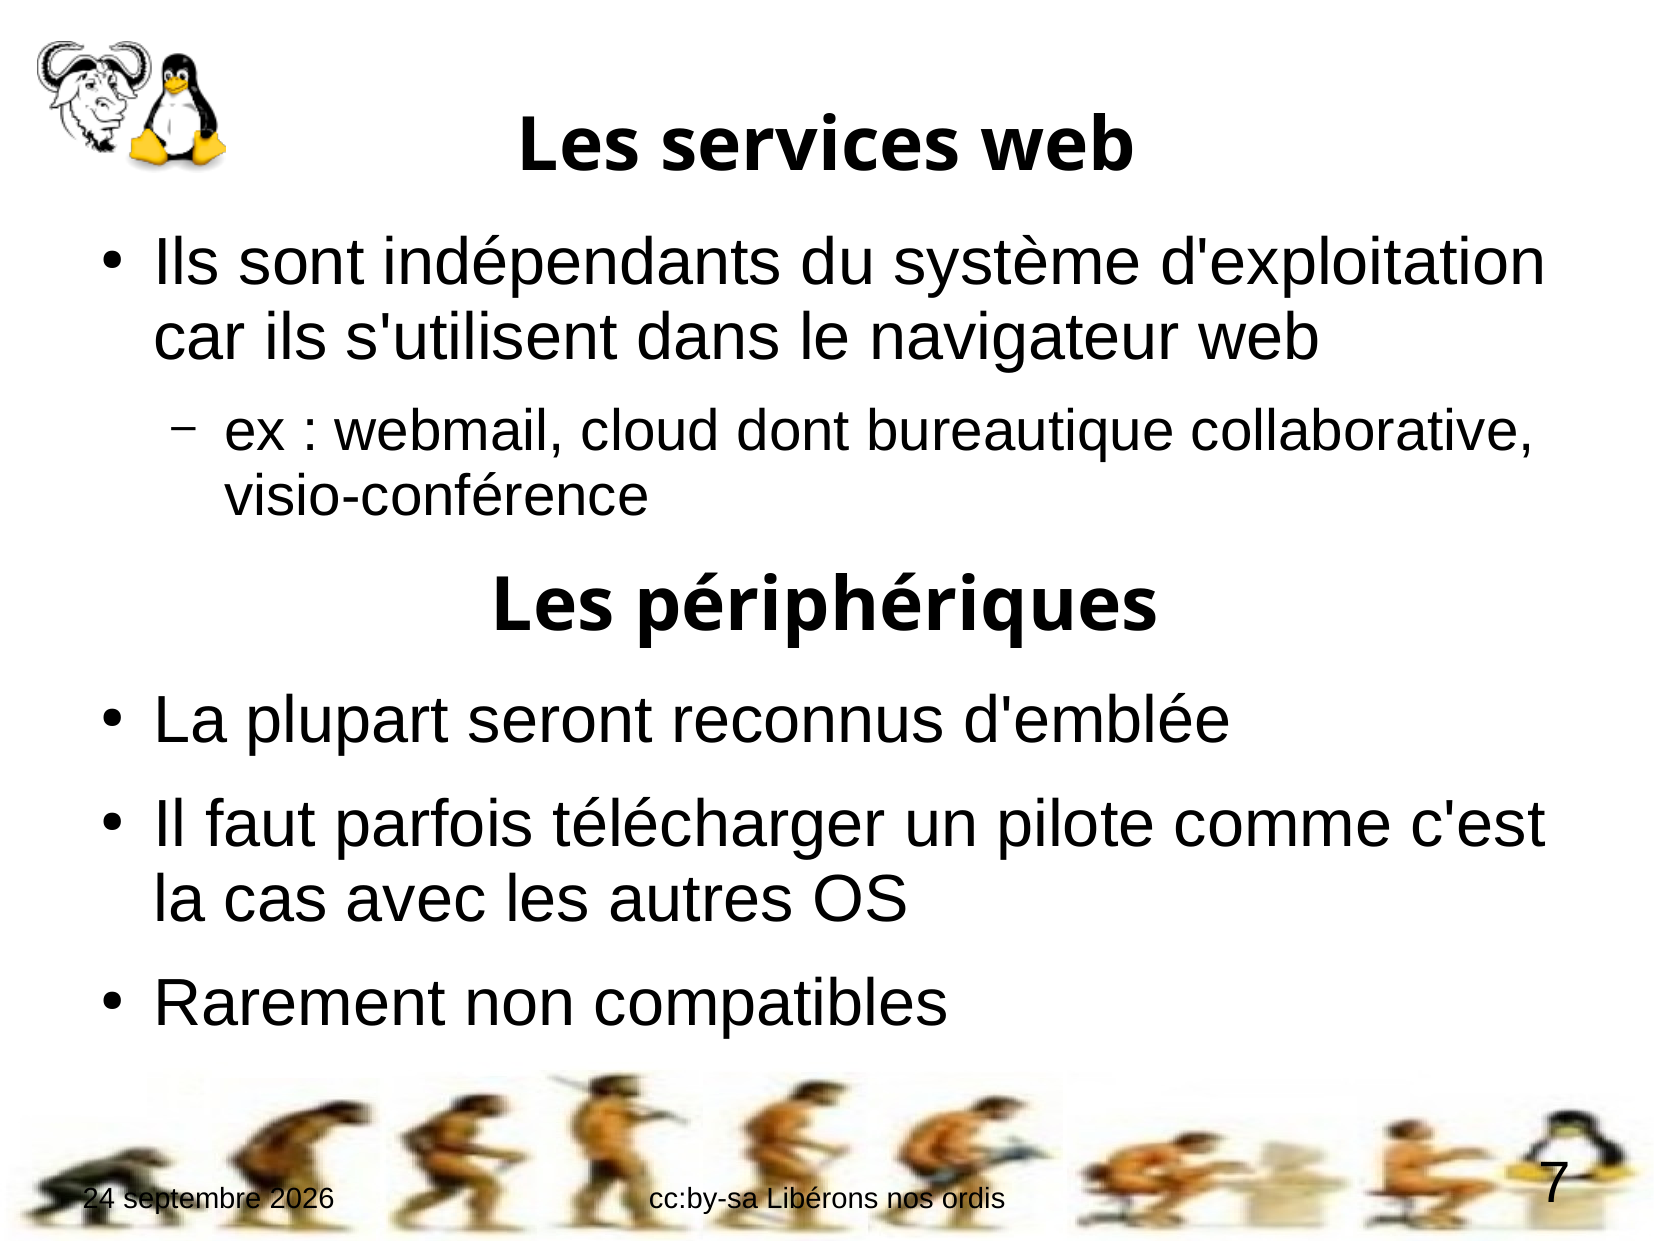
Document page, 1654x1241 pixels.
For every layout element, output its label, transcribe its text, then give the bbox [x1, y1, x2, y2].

list Ils sont indépendants du système d'exploitation car ils s'utilisent dans le navigateur web ex : webmail, cloud dont bureautique collaborative, visio-conférence [82, 224, 1571, 532]
picture [0, 1062, 1654, 1241]
list La plupart seront reconnus d'emblée Il faut parfois télécharger un pilote comme c'est la cas avec les autres OS Rarement non compatibles [82, 681, 1571, 1060]
title Les périphériques [80, 542, 1569, 661]
title Les services web [82, 82, 1571, 201]
picture [37, 41, 226, 173]
